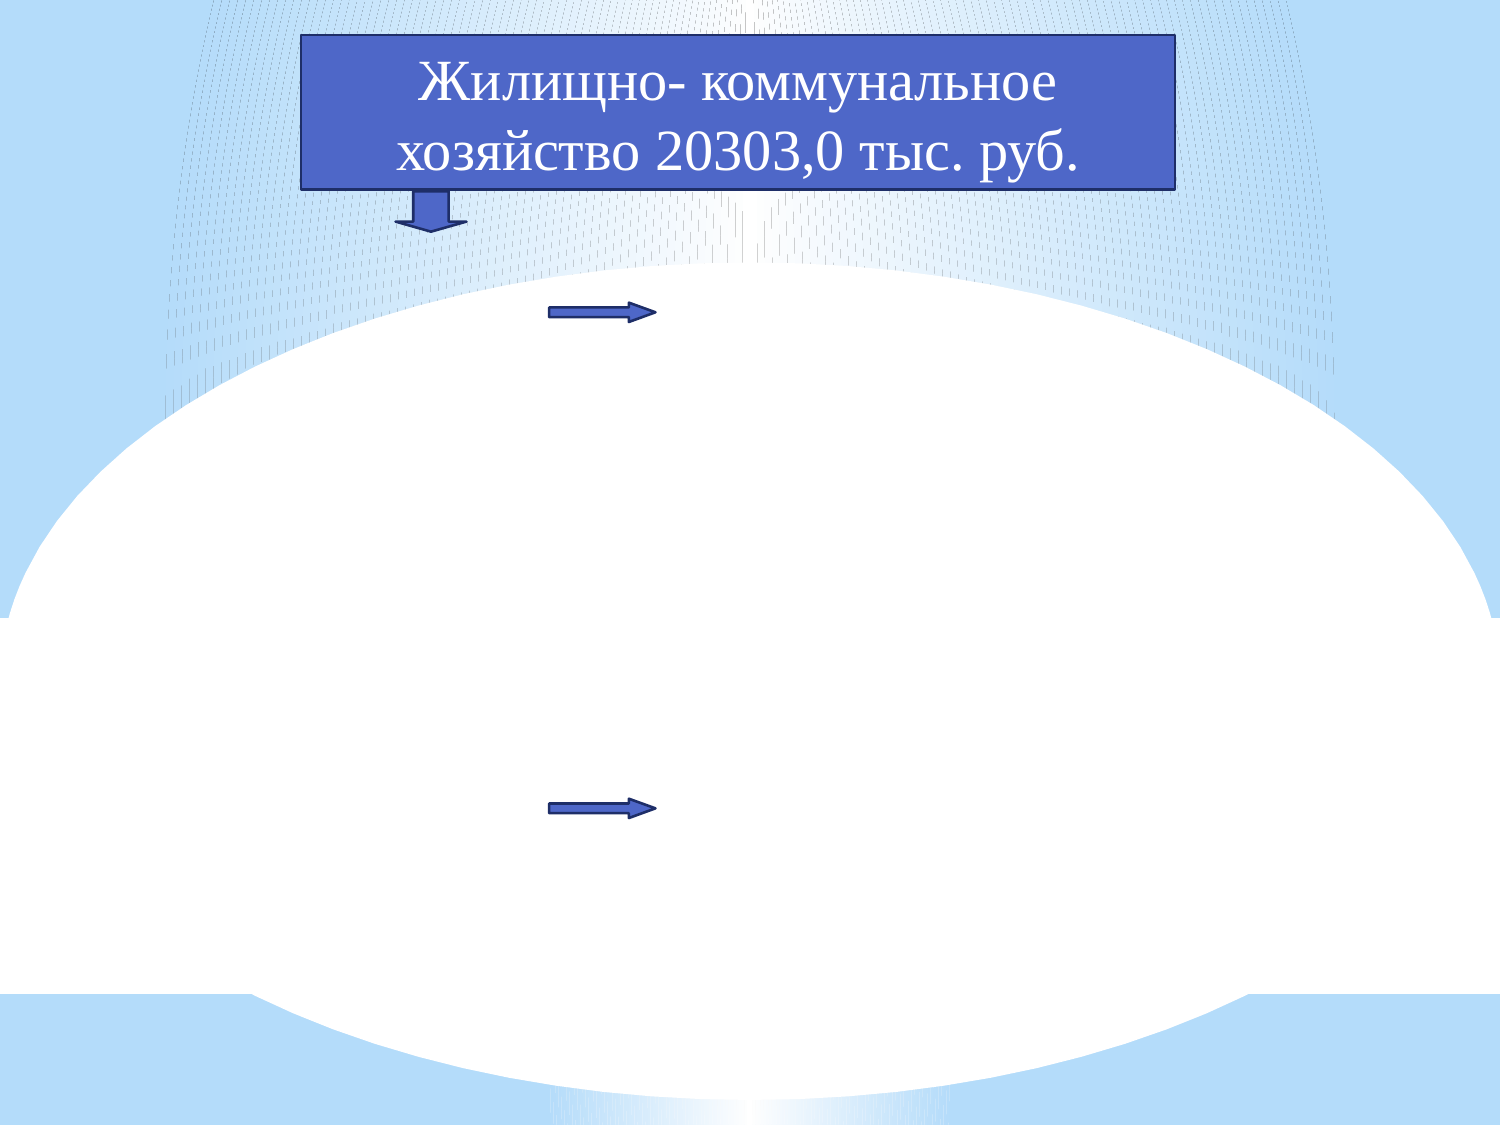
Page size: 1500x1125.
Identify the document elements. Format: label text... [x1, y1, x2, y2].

text_box [549, 798, 656, 819]
picture [253, 471, 1317, 929]
text_box Жилищно- коммунальное хозяйство 20303,0 тыс. руб. [301, 34, 1176, 190]
text_box [395, 191, 467, 232]
text_box [549, 302, 656, 322]
